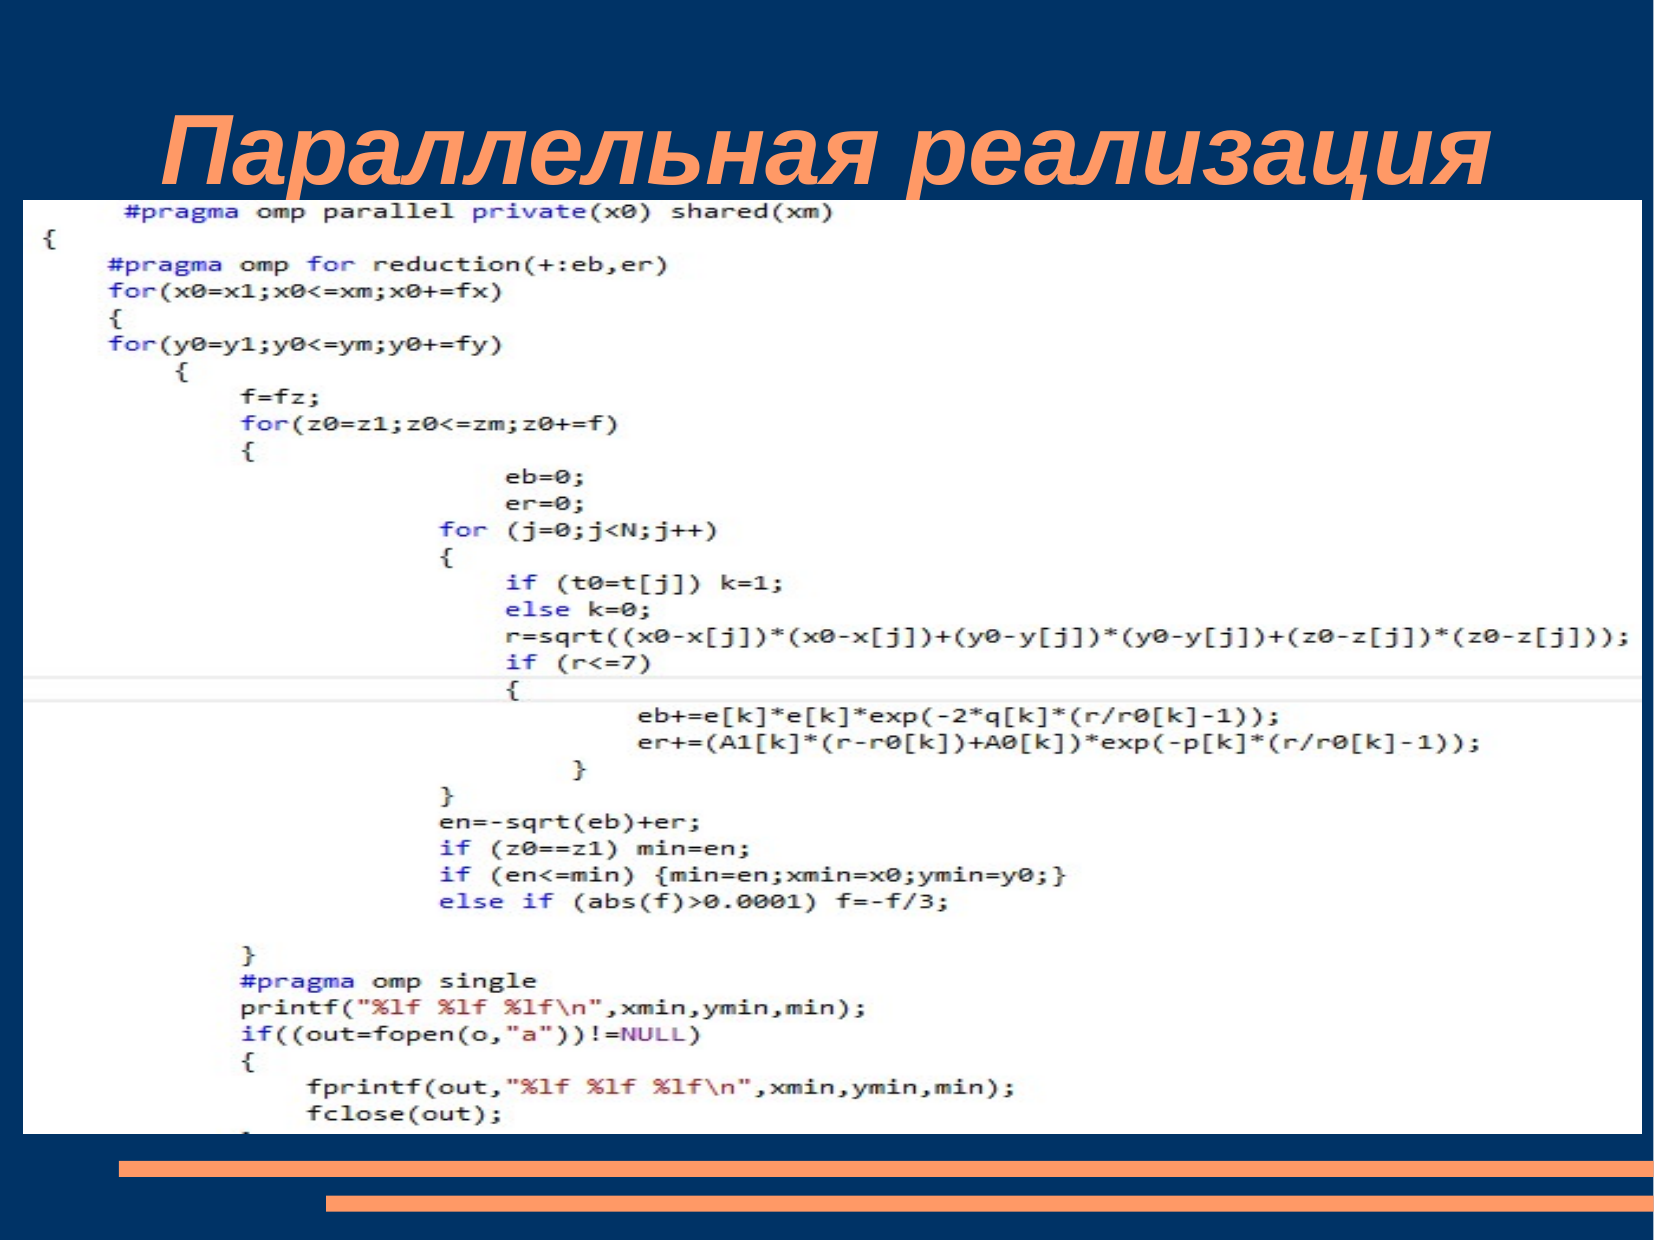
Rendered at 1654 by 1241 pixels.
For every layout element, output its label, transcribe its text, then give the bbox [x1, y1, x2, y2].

title Параллельная реализация [121, 46, 1534, 200]
picture [23, 200, 1642, 1134]
